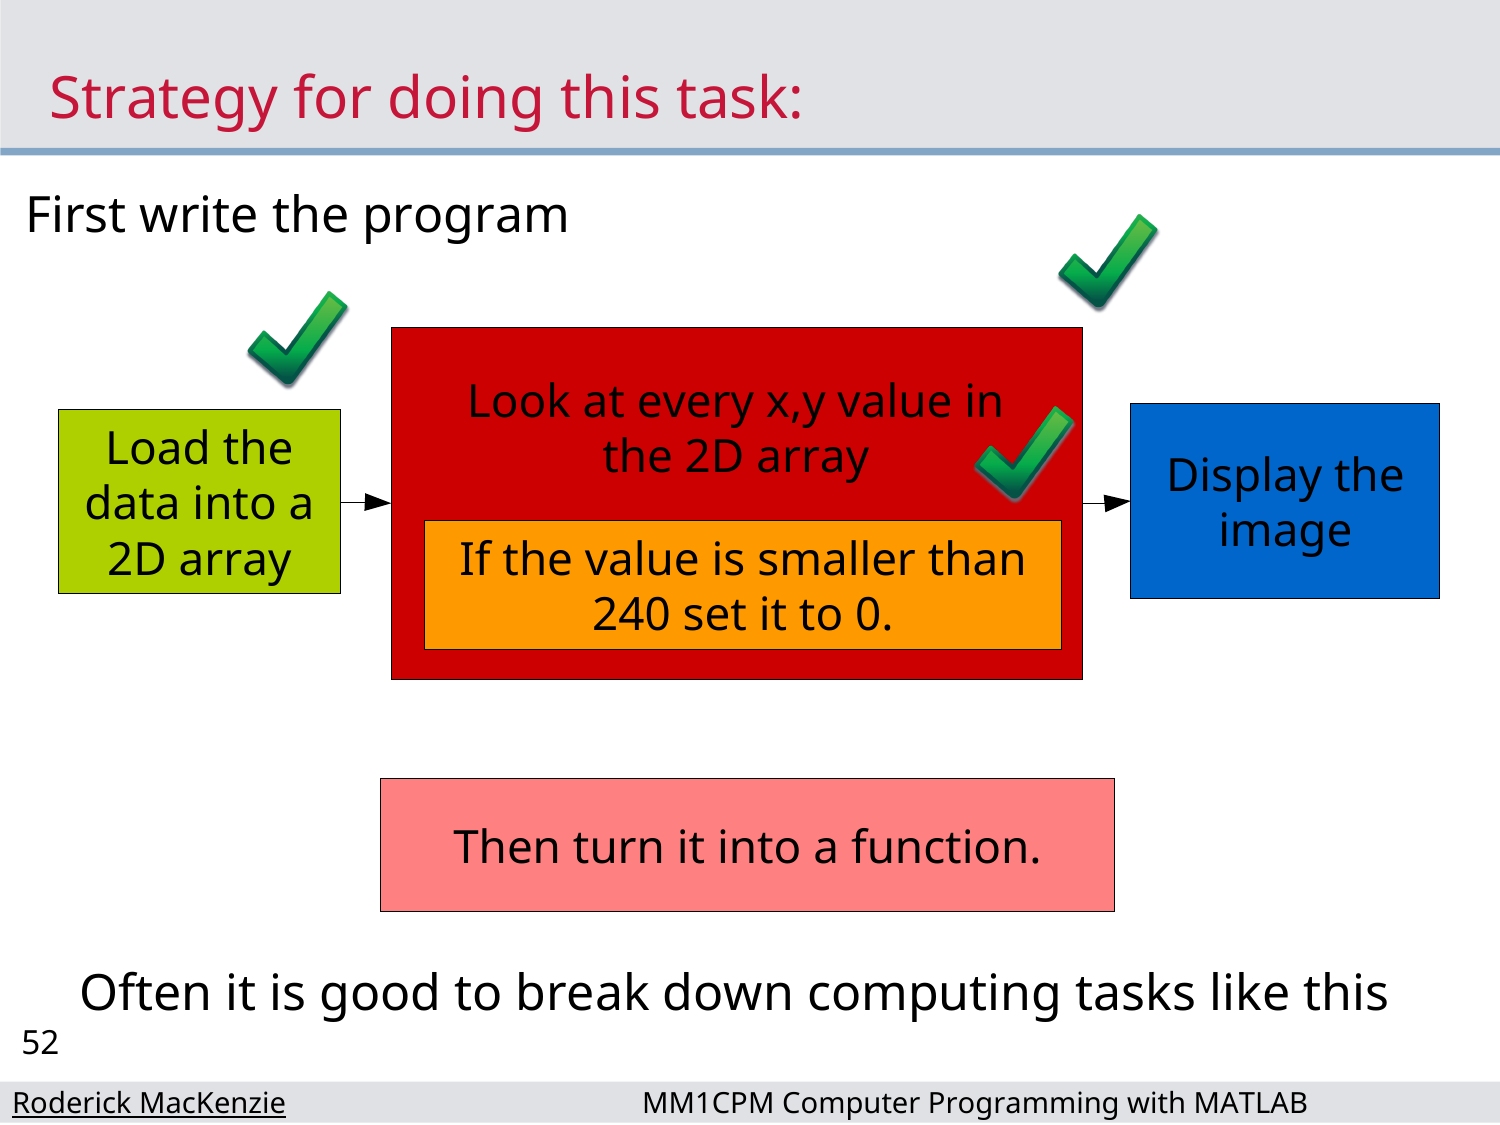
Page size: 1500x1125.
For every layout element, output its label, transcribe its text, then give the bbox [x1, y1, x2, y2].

title Strategy for doing this task: [34, 43, 1494, 149]
picture [241, 289, 357, 393]
text_box Often it is good to break down computing tasks like this [64, 952, 1492, 1028]
text_box Look at every x,y value in the 2D array [429, 364, 1043, 490]
text_box <number> [6, 1013, 222, 1084]
text_box First write the program [10, 175, 615, 251]
text_box Then turn it into a function. [380, 778, 1115, 912]
picture [968, 404, 1083, 507]
picture [1052, 212, 1167, 316]
text_box Load the data into a 2D array [58, 409, 341, 594]
text_box [391, 327, 1083, 680]
text_box If the value is smaller than 240 set it to 0. [424, 520, 1062, 650]
text_box Display the image [1130, 403, 1440, 599]
